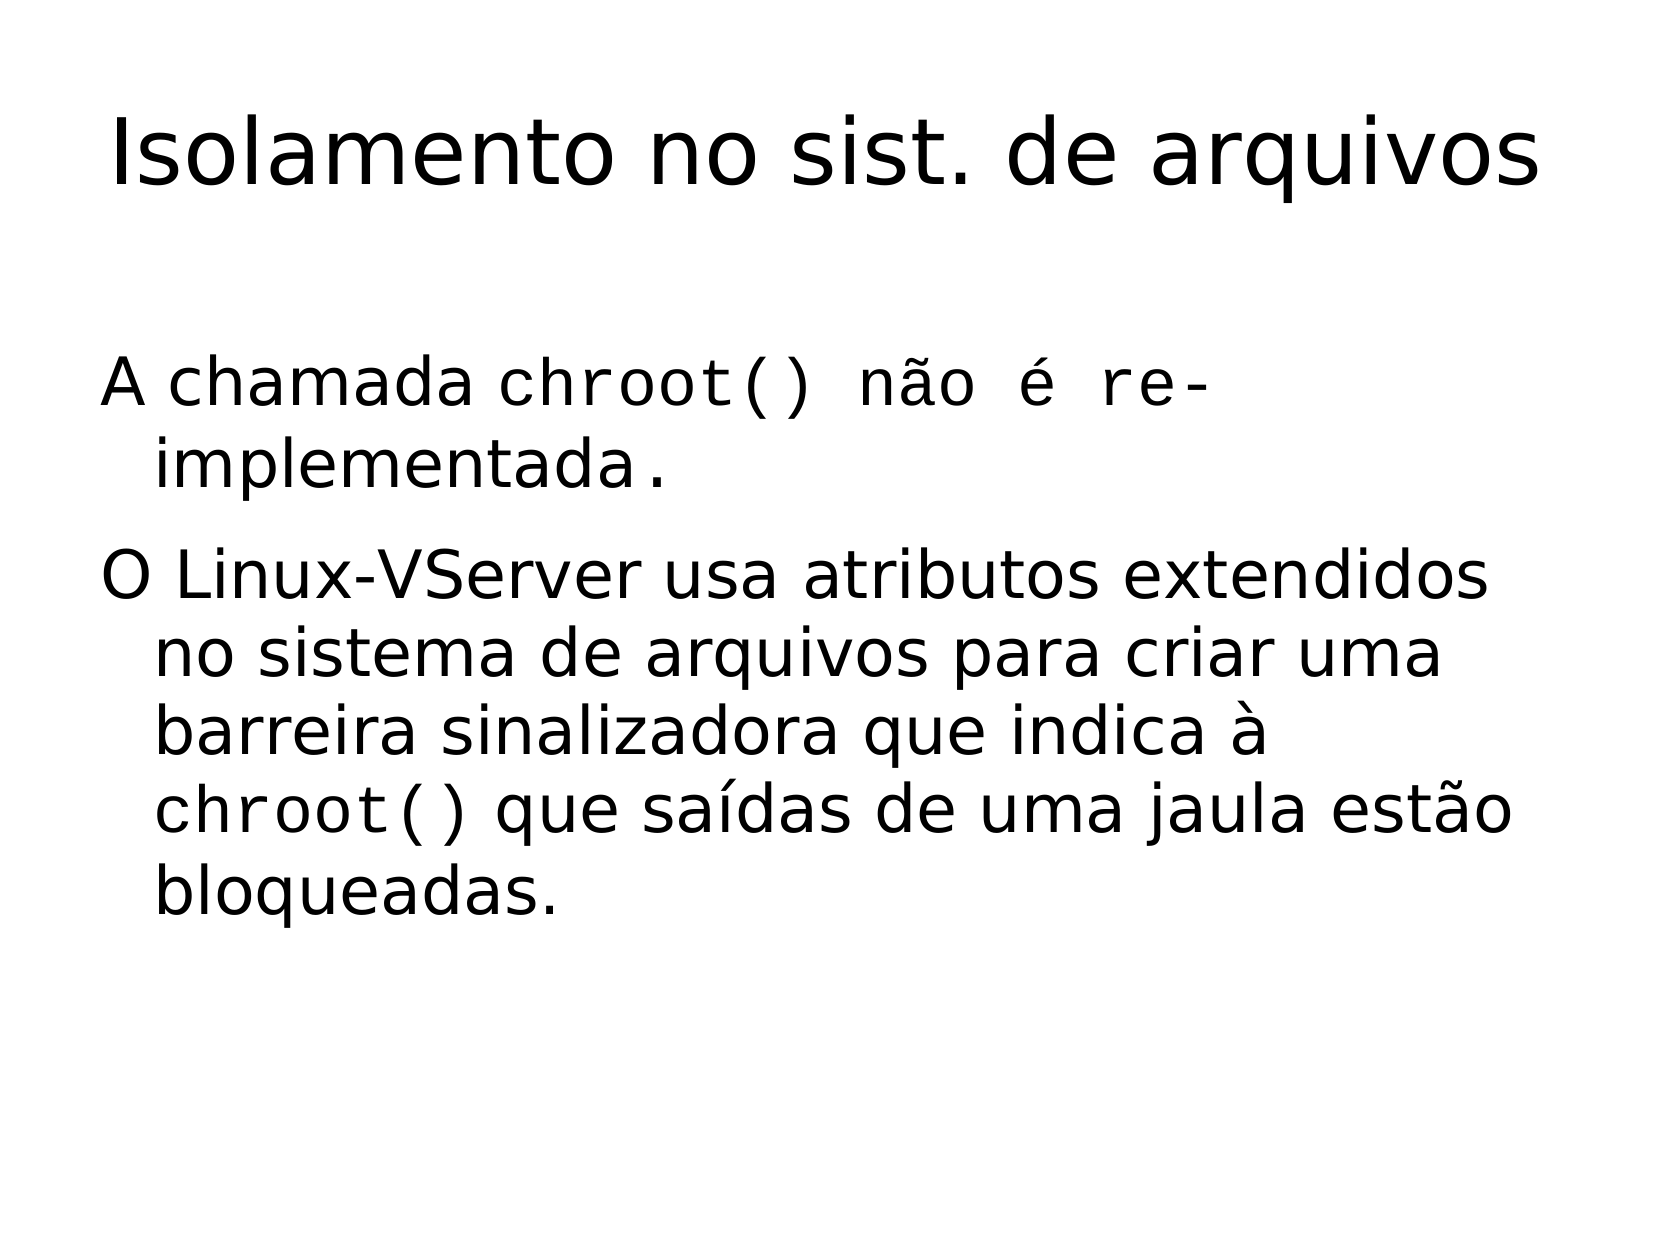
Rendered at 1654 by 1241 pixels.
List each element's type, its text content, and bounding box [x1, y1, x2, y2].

list A chamada chroot() não é re-implementada. O Linux-VServer usa atributos extendidos no sistema de arquivos para criar uma barreira sinalizadora que indica à chroot() que saídas de uma jaula estão bloqueadas. [82, 343, 1571, 939]
title Isolamento no sist. de arquivos [82, 49, 1571, 257]
